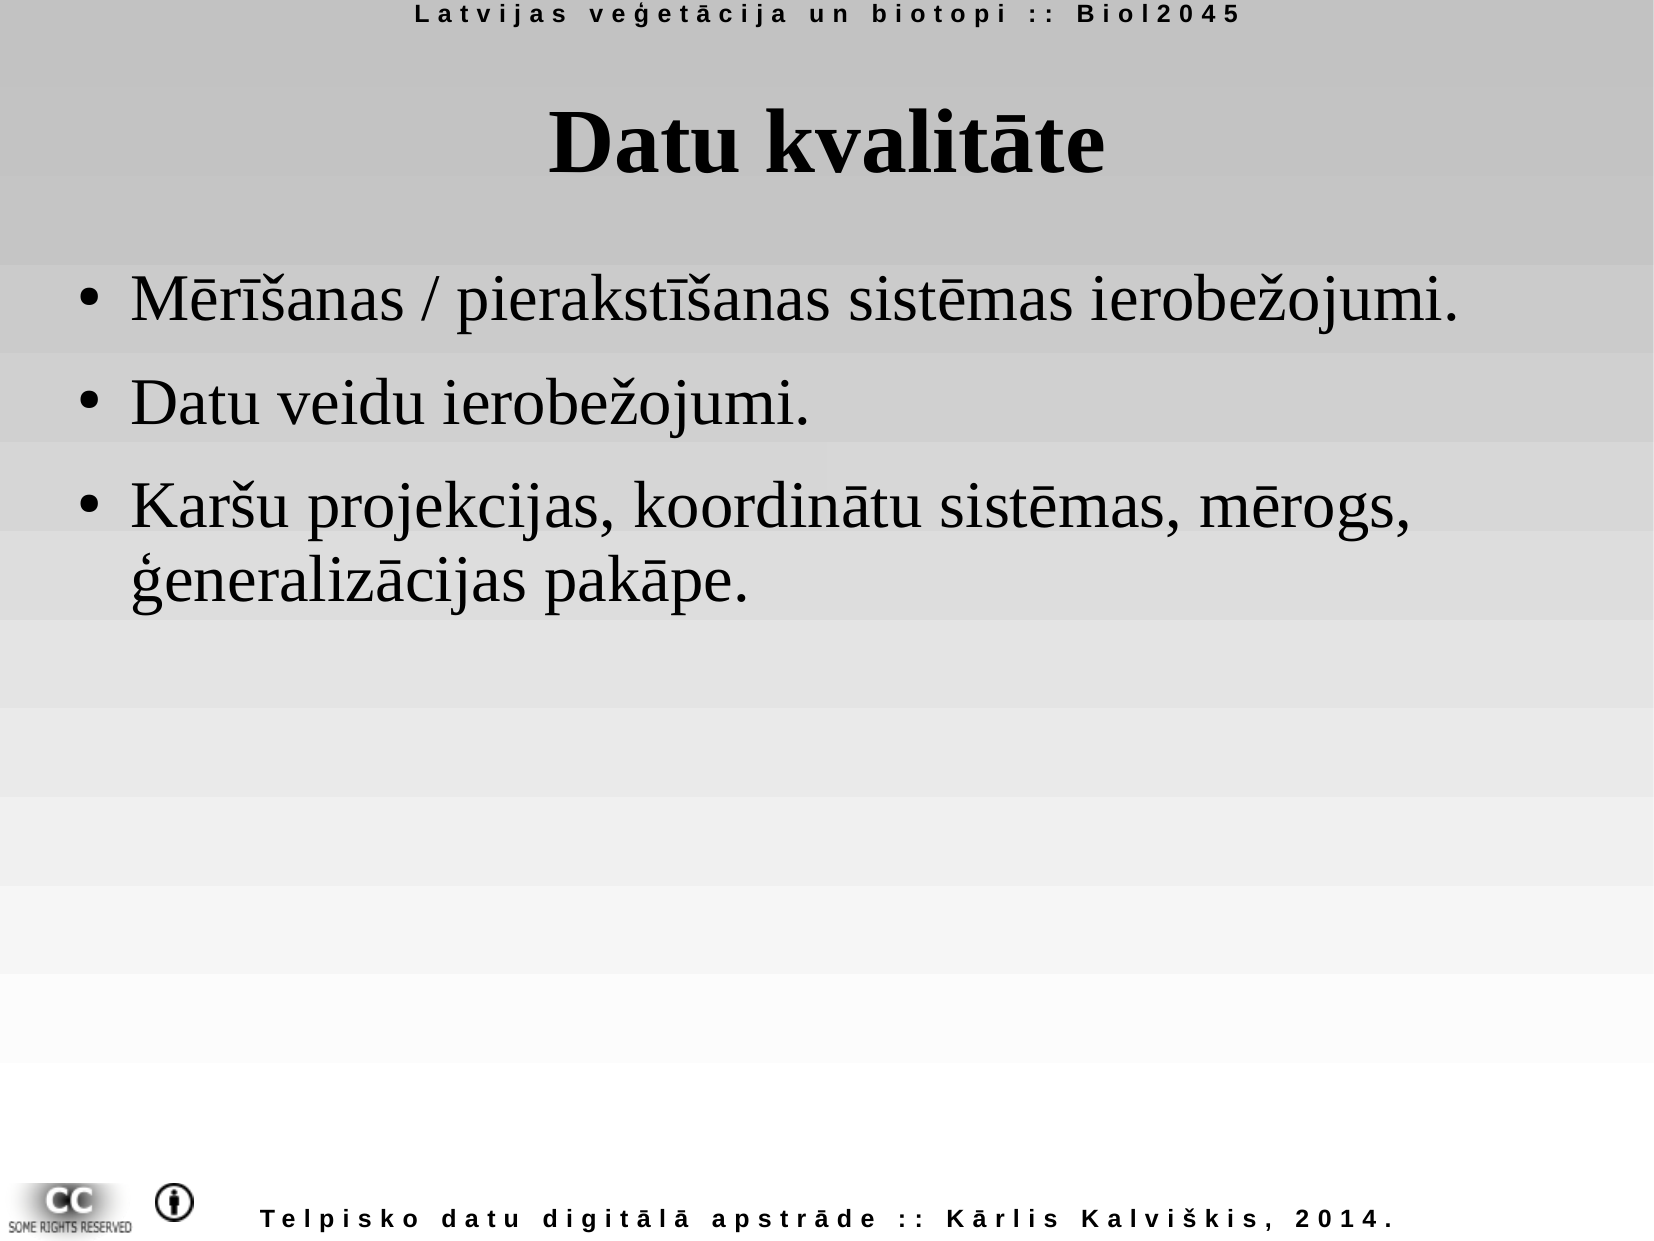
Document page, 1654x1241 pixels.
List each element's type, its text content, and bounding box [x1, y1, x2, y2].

title Datu kvalitāte [59, 37, 1596, 246]
picture [0, 0, 1654, 1241]
list Mērīšanas / pierakstīšanas sistēmas ierobežojumi. Datu veidu ierobežojumi. Karšu projekcijas, koordinātu sistēmas, mērogs, ģeneralizācijas pakāpe. [59, 261, 1596, 1175]
